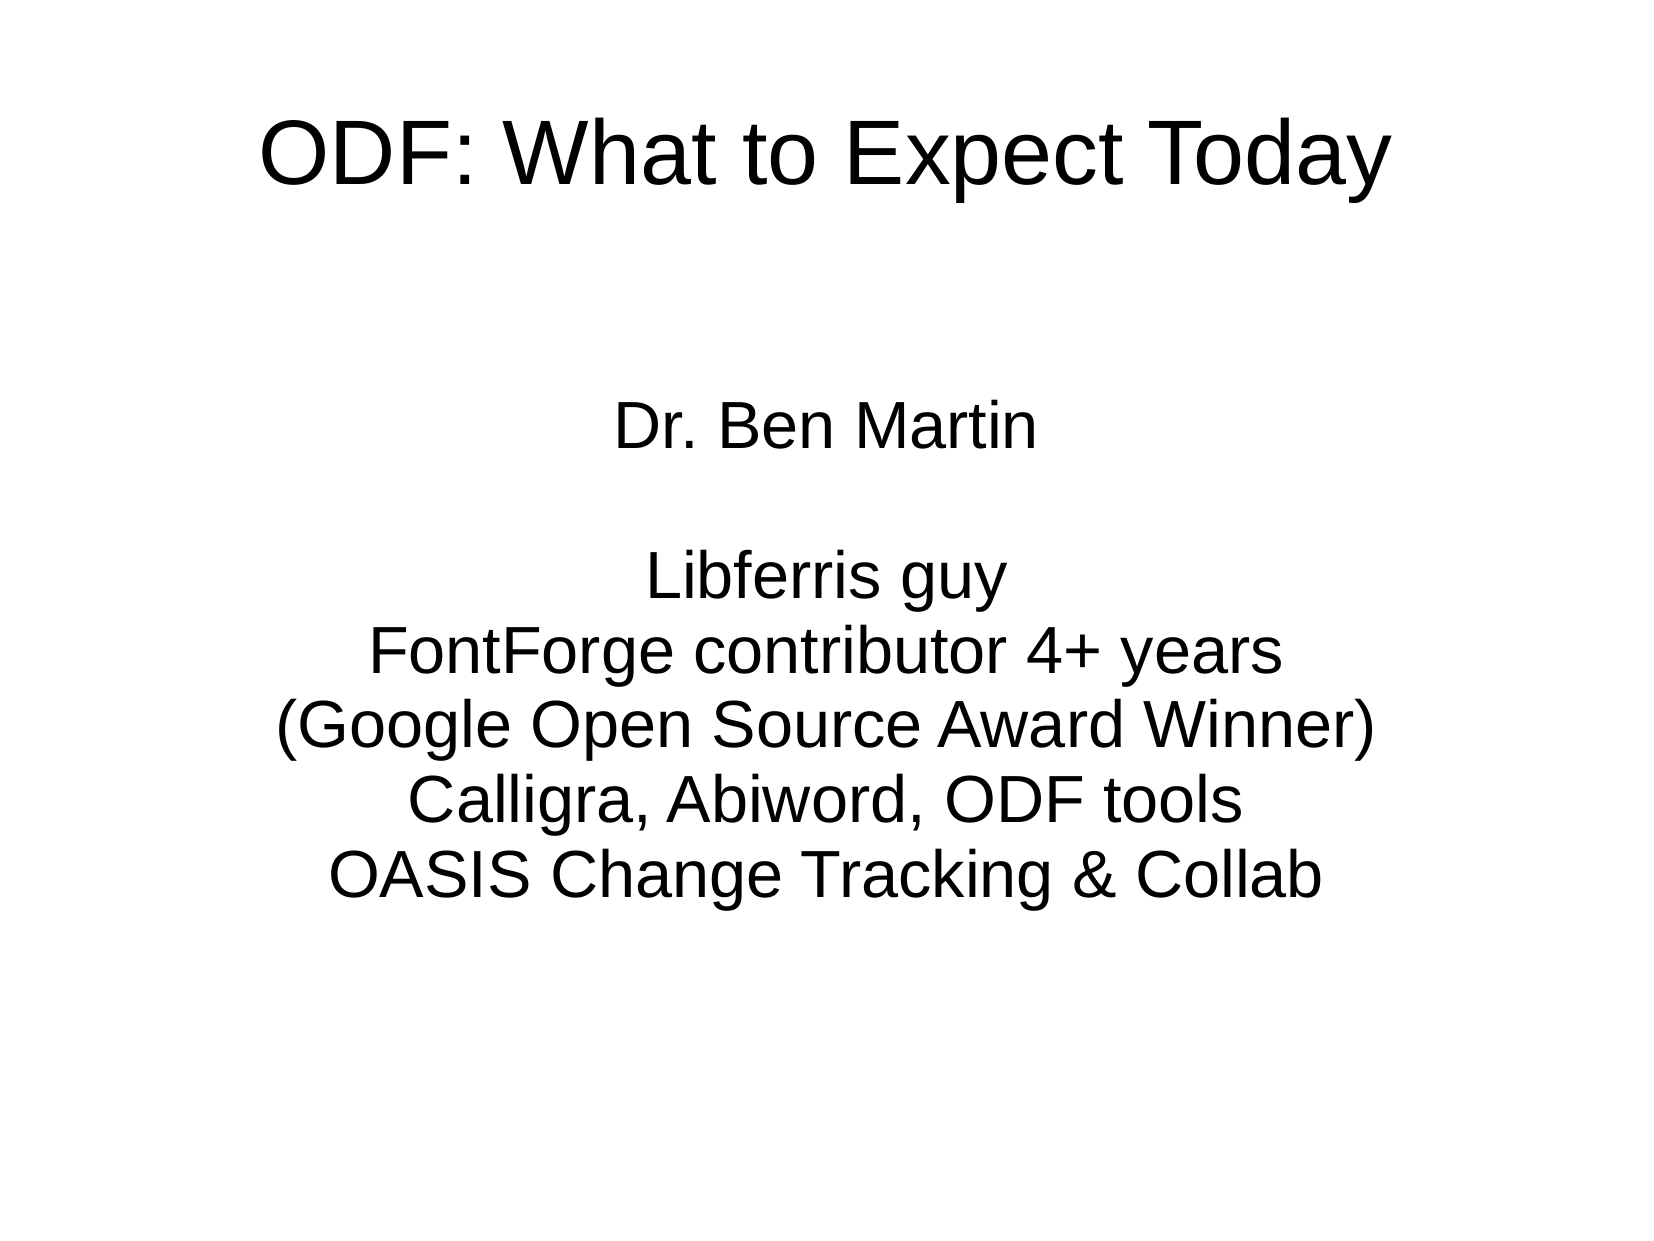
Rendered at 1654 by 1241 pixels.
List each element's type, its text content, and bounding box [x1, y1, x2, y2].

text_box [82, 49, 1571, 257]
subtitle Dr. Ben Martin Libferris guy FontForge contributor 4+ years (Google Open Source Award Winner) Calligra, Abiword, ODF tools OASIS Change Tracking & Collab [82, 290, 1571, 1010]
